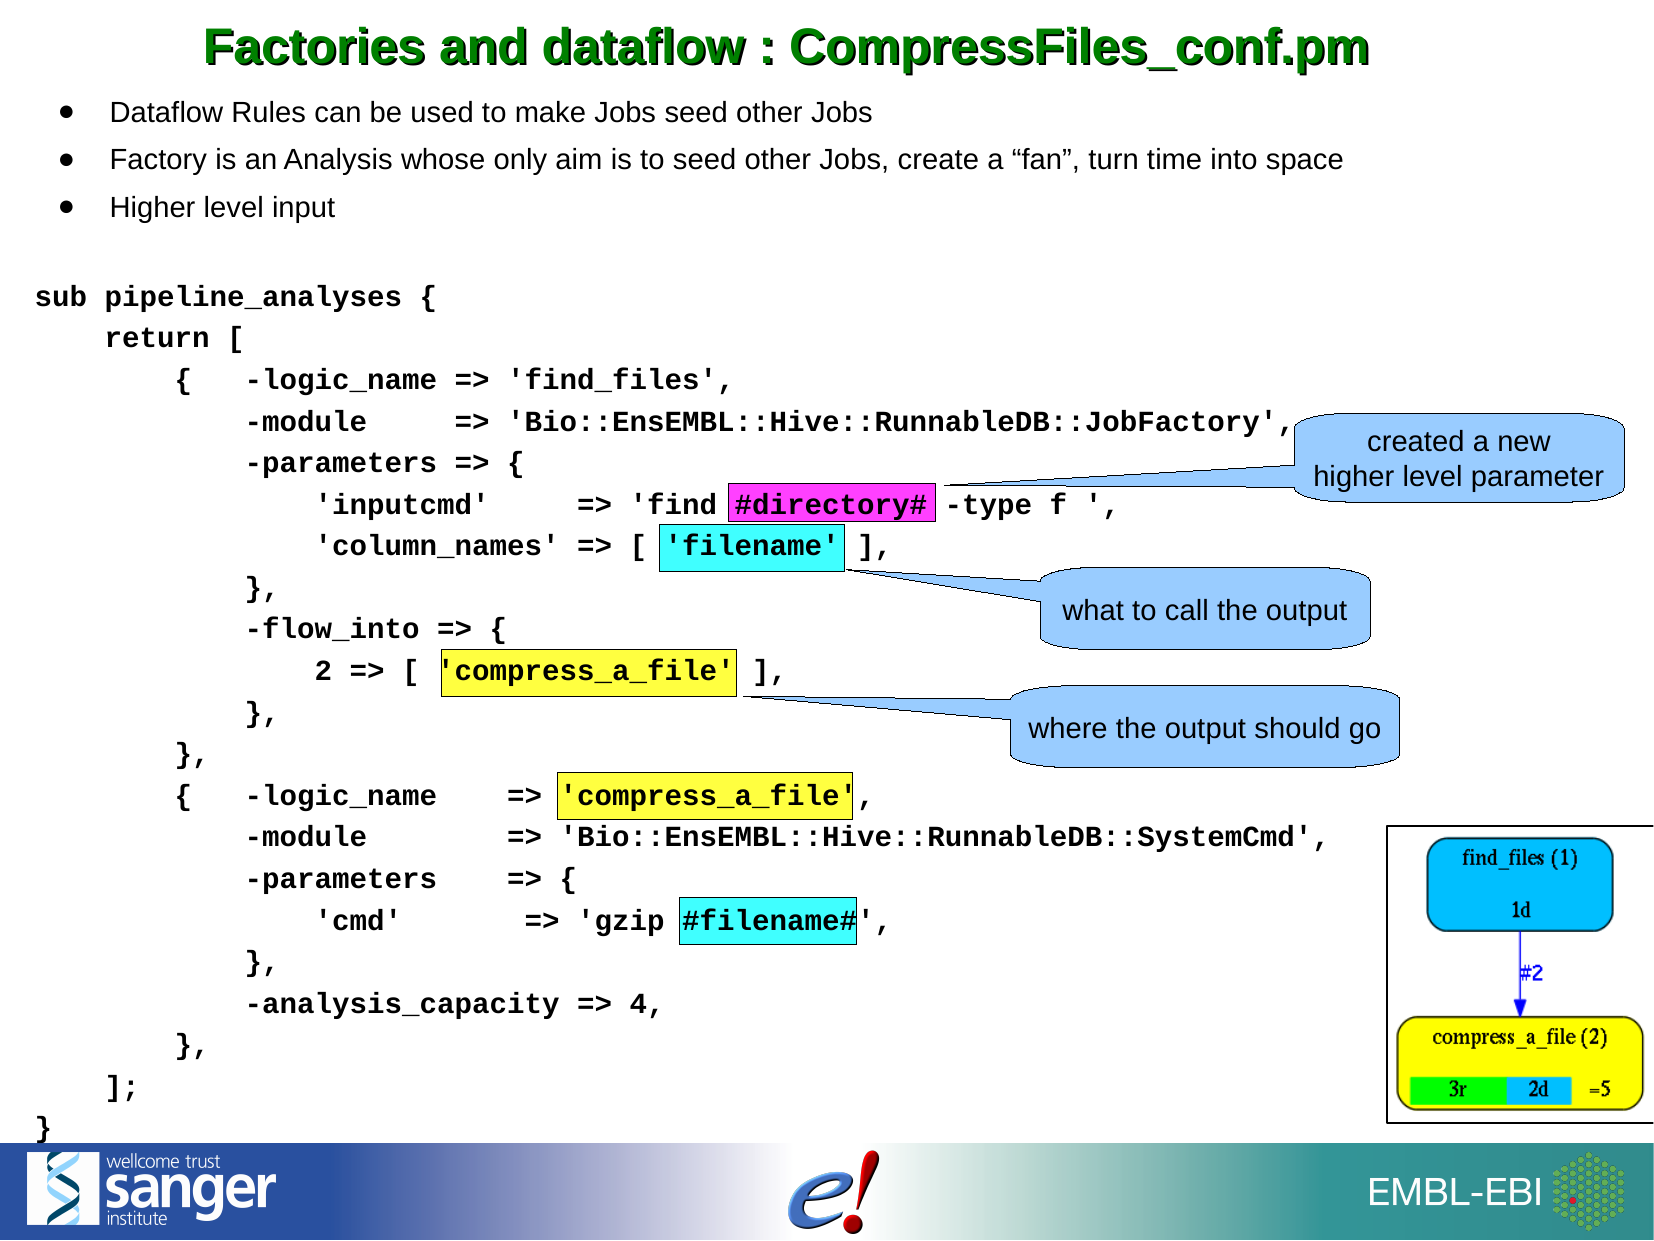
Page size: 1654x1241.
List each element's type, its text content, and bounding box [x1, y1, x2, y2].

picture [0, 1143, 1654, 1240]
picture [1498, 826, 1654, 1123]
text_box created a new higher level parameter [1498, 413, 1625, 503]
title Factories and dataflow : CompressFiles_conf.pm [23, 7, 1512, 89]
list Dataflow Rules can be used to make Jobs seed other Jobs Factory is an Analysis whose only aim is to seed other Jobs, create a “fan”, turn time into space Higher level input sub pipeline_analyses { return [ { -logic_name => 'find_files', -module => 'Bio::EnsEMBL::Hive::RunnableDB::JobFactory', -parameters => { 'inputcmd' => 'find #directory# -type f ', 'column_names' => [ 'filename' ], }, -flow_into => { 2 => [ 'compress_a_file' ], }, }, { -logic_name => 'compress_a_file', -module => 'Bio::EnsEMBL::Hive::RunnableDB::SystemCmd', -parameters => { 'cmd' => 'gzip #filename#', }, -analysis_capacity => 4, }, ]; } [19, 78, 1498, 1142]
